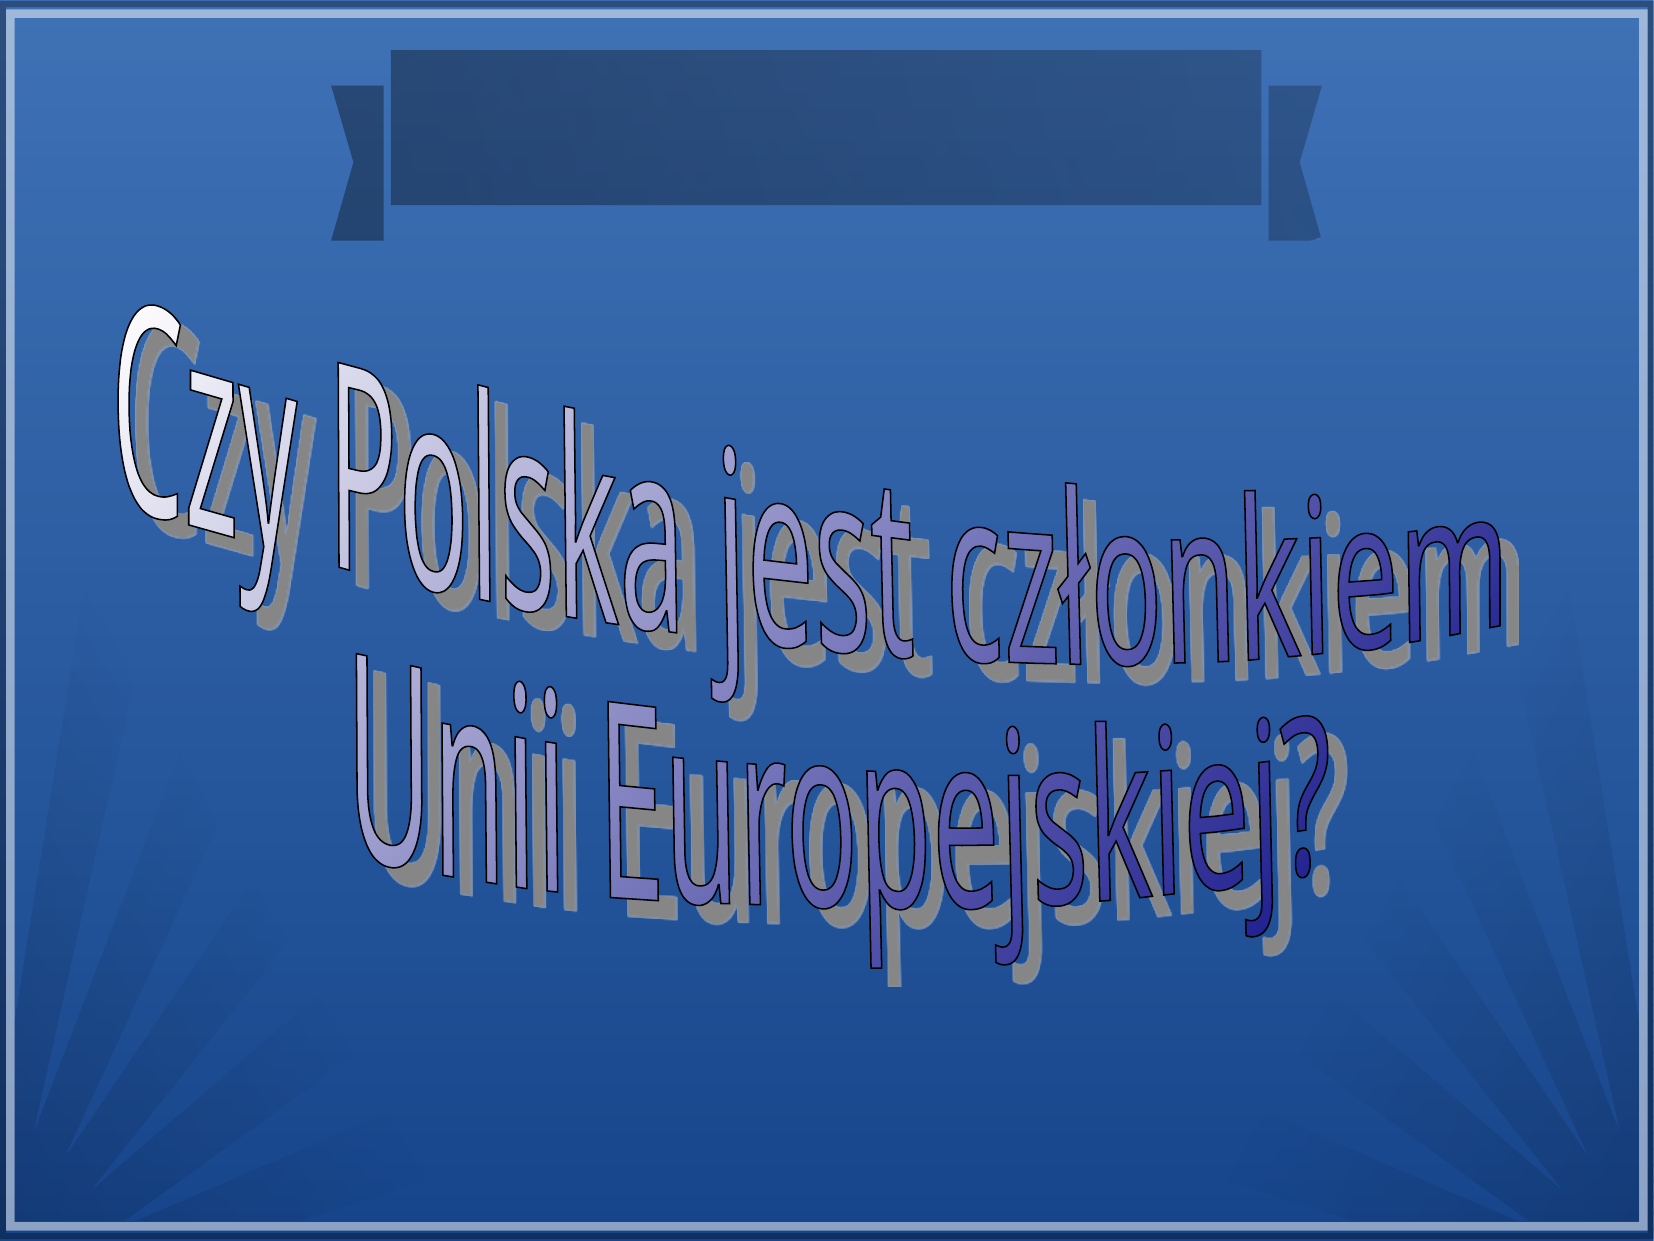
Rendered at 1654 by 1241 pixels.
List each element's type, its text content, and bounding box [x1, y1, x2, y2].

text_box Czy Polska jest członkiem Unii Europejskiej? [672, 757, 730, 906]
text_box Czy Polska jest członkiem Unii Europejskiej? [951, 527, 1000, 664]
text_box Czy Polska jest członkiem Unii Europejskiej? [1408, 522, 1501, 643]
text_box Czy Polska jest członkiem Unii Europejskiej? [1057, 482, 1091, 665]
text_box Czy Polska jest członkiem Unii Europejskiej? [1280, 715, 1328, 832]
text_box Czy Polska jest członkiem Unii Europejskiej? [792, 765, 852, 909]
text_box Czy Polska jest członkiem Unii Europejskiej? [1096, 536, 1157, 667]
text_box Czy Polska jest członkiem Unii Europejskiej? [442, 723, 497, 884]
text_box Czy Polska jest członkiem Unii Europejskiej? [515, 736, 527, 889]
text_box Czy Polska jest członkiem Unii Europejskiej? [1171, 538, 1229, 664]
text_box Czy Polska jest członkiem Unii Europejskiej? [356, 653, 422, 868]
text_box Czy Polska jest członkiem Unii Europejskiej? [1008, 531, 1057, 664]
text_box Czy Polska jest członkiem Unii Europejskiej? [188, 370, 235, 538]
text_box Czy Polska jest członkiem Unii Europejskiej? [338, 362, 392, 571]
text_box Czy Polska jest członkiem Unii Europejskiej? [747, 763, 785, 905]
text_box Czy Polska jest członkiem Unii Europejskiej? [238, 384, 298, 612]
text_box Czy Polska jest członkiem Unii Europejskiej? [1160, 770, 1175, 896]
text_box Czy Polska jest członkiem Unii Europejskiej? [545, 741, 558, 893]
text_box Czy Polska jest członkiem Unii Europejskiej? [1338, 533, 1393, 651]
text_box Czy Polska jest członkiem Unii Europejskiej? [1309, 537, 1323, 655]
text_box Czy Polska jest członkiem Unii Europejskiej? [118, 305, 181, 521]
text_box Czy Polska jest członkiem Unii Europejskiej? [504, 456, 551, 613]
text_box Czy Polska jest członkiem Unii Europejskiej? [404, 433, 463, 593]
text_box Czy Polska jest członkiem Unii Europejskiej? [711, 497, 739, 703]
text_box Czy Polska jest członkiem Unii Europejskiej? [1095, 721, 1153, 902]
text_box Czy Polska jest członkiem Unii Europejskiej? [753, 503, 808, 649]
text_box Czy Polska jest członkiem Unii Europejskiej? [819, 511, 867, 654]
text_box Czy Polska jest członkiem Unii Europejskiej? [1244, 490, 1302, 661]
text_box Czy Polska jest członkiem Unii Europejskiej? [1245, 761, 1273, 937]
text_box Czy Polska jest członkiem Unii Europejskiej? [871, 488, 913, 659]
text_box Czy Polska jest członkiem Unii Europejskiej? [624, 481, 677, 633]
text_box Czy Polska jest członkiem Unii Europejskiej? [608, 701, 659, 901]
text_box Czy Polska jest członkiem Unii Europejskiej? [995, 775, 1023, 965]
text_box Czy Polska jest członkiem Unii Europejskiej? [564, 406, 619, 625]
text_box Czy Polska jest członkiem Unii Europejskiej? [866, 769, 926, 969]
text_box Czy Polska jest członkiem Unii Europejskiej? [477, 384, 490, 602]
text_box Czy Polska jest członkiem Unii Europejskiej? [938, 772, 994, 910]
text_box Czy Polska jest członkiem Unii Europejskiej? [1036, 772, 1084, 907]
text_box Czy Polska jest członkiem Unii Europejskiej? [1189, 764, 1245, 891]
